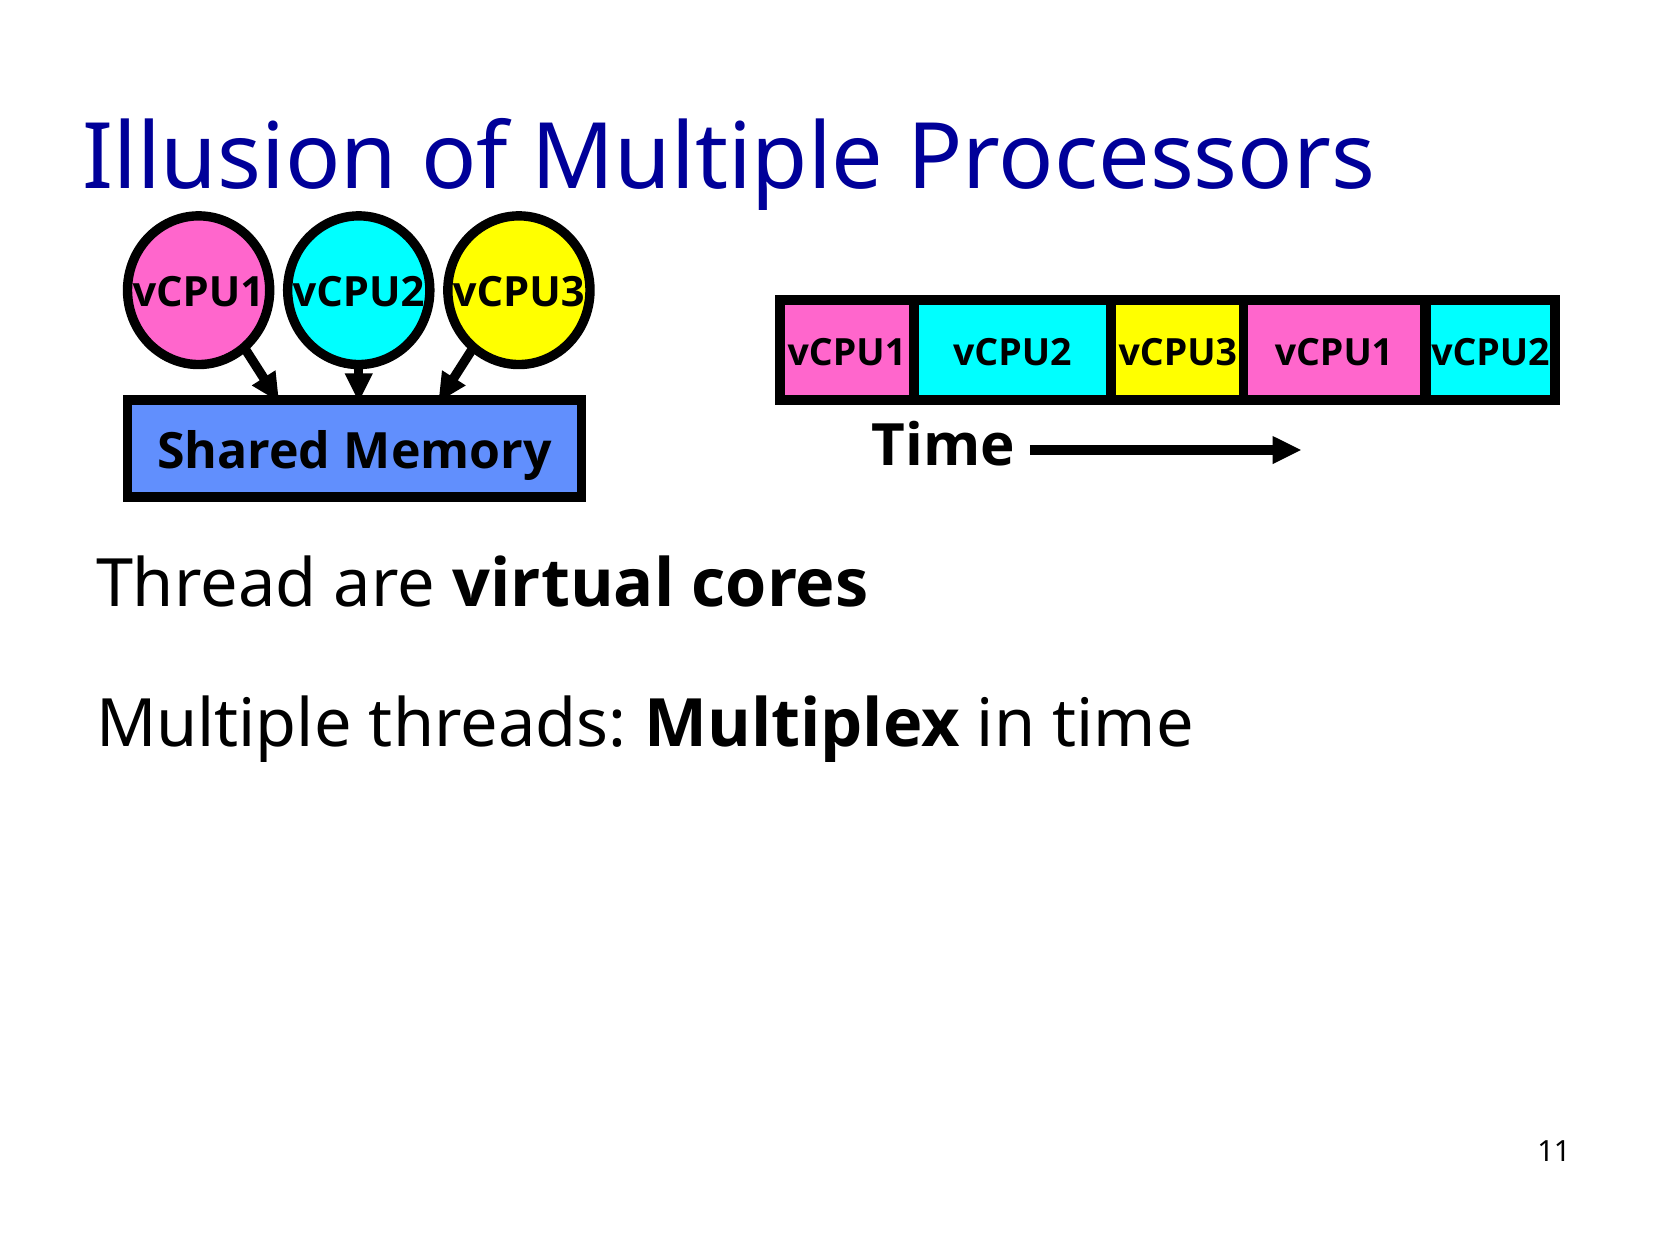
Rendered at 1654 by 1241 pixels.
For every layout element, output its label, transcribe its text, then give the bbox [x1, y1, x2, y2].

list Thread are virtual cores Multiple threads: Multiplex in time [60, 540, 1571, 1096]
text_box vCPU2 [287, 215, 430, 365]
text_box vCPU1 [127, 215, 270, 365]
text_box Time [856, 399, 1045, 485]
text_box vCPU1 [779, 300, 913, 400]
title Illusion of Multiple Processors [82, 49, 1571, 257]
text_box vCPU2 [1426, 300, 1555, 400]
text_box vCPU3 [447, 215, 591, 365]
text_box vCPU2 [913, 300, 1110, 400]
text_box vCPU1 [1243, 300, 1425, 400]
text_box Shared Memory [127, 400, 582, 497]
text_box vCPU3 [1110, 300, 1243, 400]
